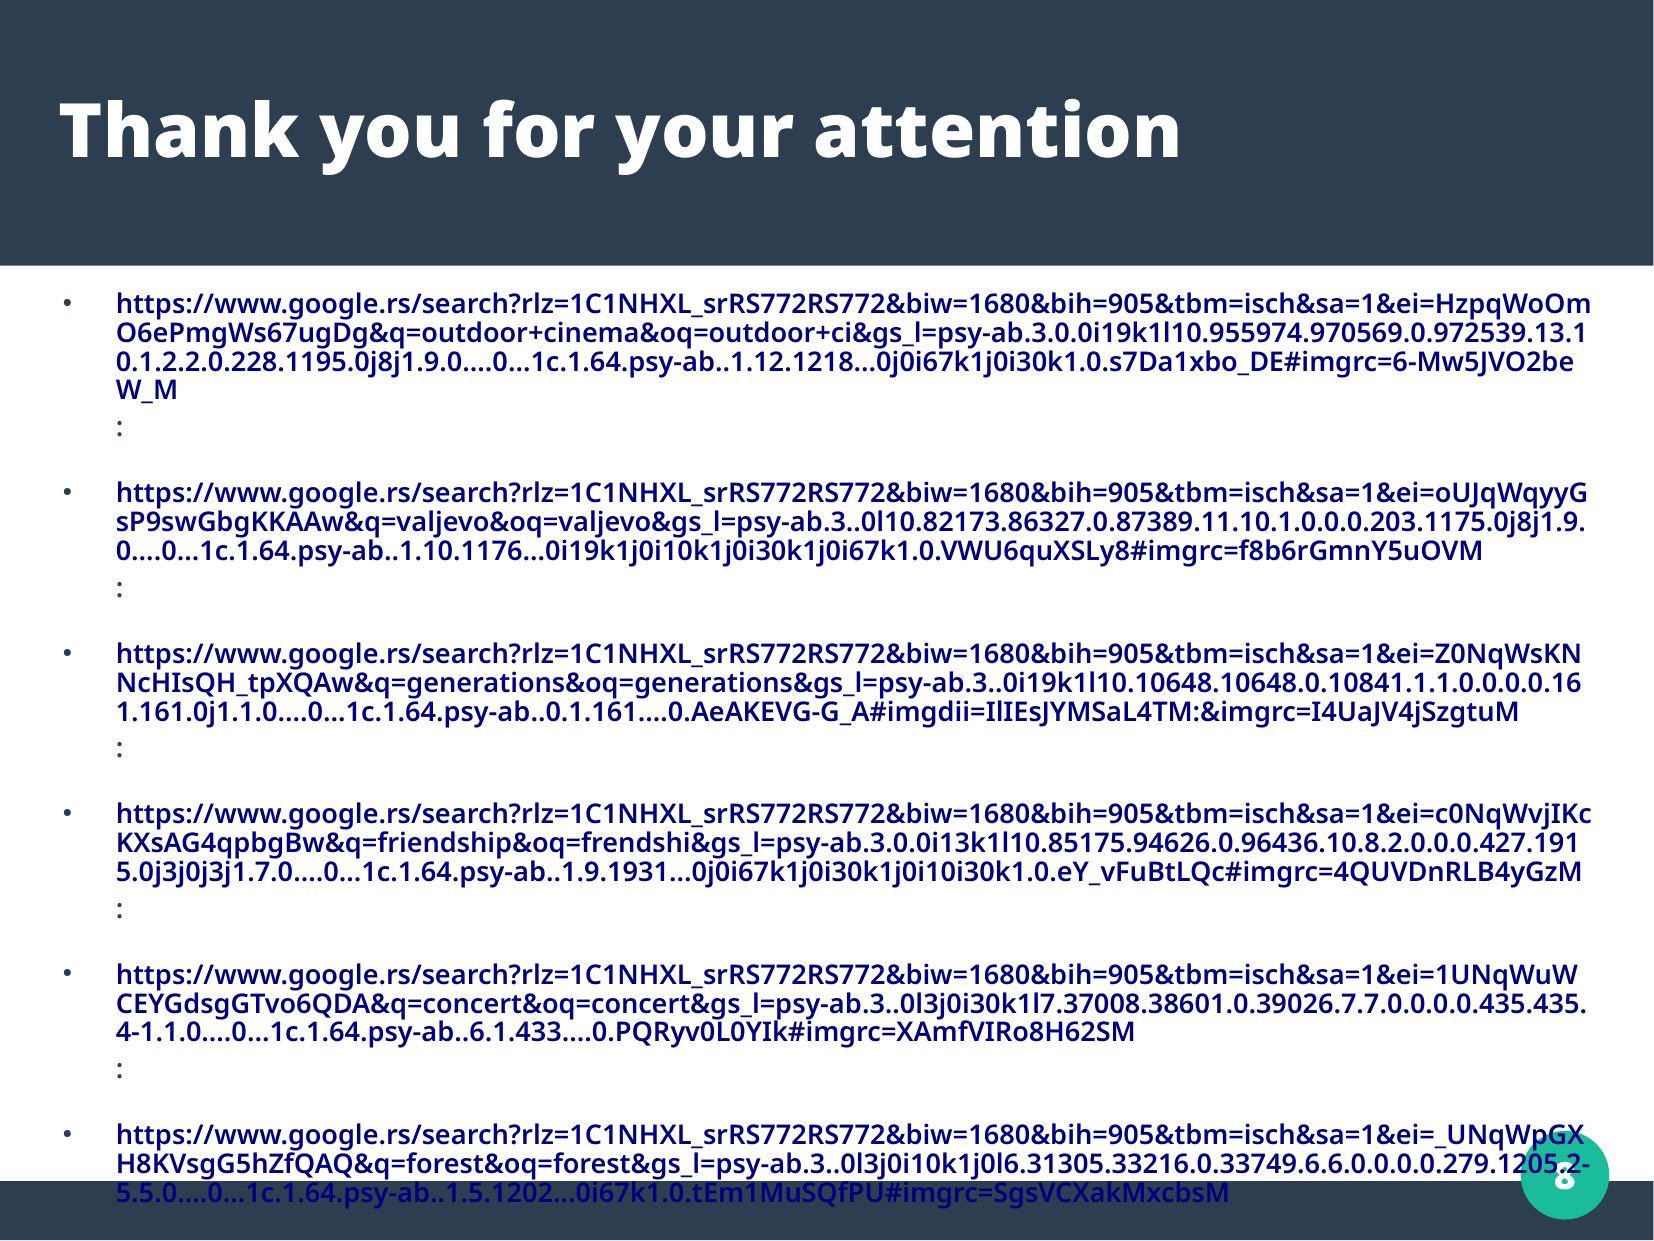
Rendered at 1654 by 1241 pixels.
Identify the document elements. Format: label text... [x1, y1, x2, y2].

list https://www.google.rs/search?rlz=1C1NHXL_srRS772RS772&biw=1680&bih=905&tbm=isch&sa=1&ei=HzpqWoOmO6ePmgWs67ugDg&q=outdoor+cinema&oq=outdoor+ci&gs_l=psy-ab.3.0.0i19k1l10.955974.970569.0.972539.13.10.1.2.2.0.228.1195.0j8j1.9.0....0...1c.1.64.psy-ab..1.12.1218...0j0i67k1j0i30k1.0.s7Da1xbo_DE#imgrc=6-Mw5JVO2beW_M: https://www.google.rs/search?rlz=1C1NHXL_srRS772RS772&biw=1680&bih=905&tbm=isch&sa=1&ei=oUJqWqyyGsP9swGbgKKAAw&q=valjevo&oq=valjevo&gs_l=psy-ab.3..0l10.82173.86327.0.87389.11.10.1.0.0.0.203.1175.0j8j1.9.0....0...1c.1.64.psy-ab..1.10.1176...0i19k1j0i10k1j0i30k1j0i67k1.0.VWU6quXSLy8#imgrc=f8b6rGmnY5uOVM: https://www.google.rs/search?rlz=1C1NHXL_srRS772RS772&biw=1680&bih=905&tbm=isch&sa=1&ei=Z0NqWsKNNcHIsQH_tpXQAw&q=generations&oq=generations&gs_l=psy-ab.3..0i19k1l10.10648.10648.0.10841.1.1.0.0.0.0.161.161.0j1.1.0....0...1c.1.64.psy-ab..0.1.161....0.AeAKEVG-G_A#imgdii=IlIEsJYMSaL4TM:&imgrc=I4UaJV4jSzgtuM: https://www.google.rs/search?rlz=1C1NHXL_srRS772RS772&biw=1680&bih=905&tbm=isch&sa=1&ei=c0NqWvjIKcKXsAG4qpbgBw&q=friendship&oq=frendshi&gs_l=psy-ab.3.0.0i13k1l10.85175.94626.0.96436.10.8.2.0.0.0.427.1915.0j3j0j3j1.7.0....0...1c.1.64.psy-ab..1.9.1931...0j0i67k1j0i30k1j0i10i30k1.0.eY_vFuBtLQc#imgrc=4QUVDnRLB4yGzM: https://www.google.rs/search?rlz=1C1NHXL_srRS772RS772&biw=1680&bih=905&tbm=isch&sa=1&ei=1UNqWuWCEYGdsgGTvo6QDA&q=concert&oq=concert&gs_l=psy-ab.3..0l3j0i30k1l7.37008.38601.0.39026.7.7.0.0.0.0.435.435.4-1.1.0....0...1c.1.64.psy-ab..6.1.433....0.PQRyv0L0YIk#imgrc=XAmfVIRo8H62SM: https://www.google.rs/search?rlz=1C1NHXL_srRS772RS772&biw=1680&bih=905&tbm=isch&sa=1&ei=_UNqWpGXH8KVsgG5hZfQAQ&q=forest&oq=forest&gs_l=psy-ab.3..0l3j0i10k1j0l6.31305.33216.0.33749.6.6.0.0.0.0.279.1205.2-5.5.0....0...1c.1.64.psy-ab..1.5.1202...0i67k1.0.tEm1MuSQfPU#imgrc=SgsVCXakMxcbsM: [45, 285, 1595, 1152]
title Thank you for your attention [59, 49, 1595, 207]
